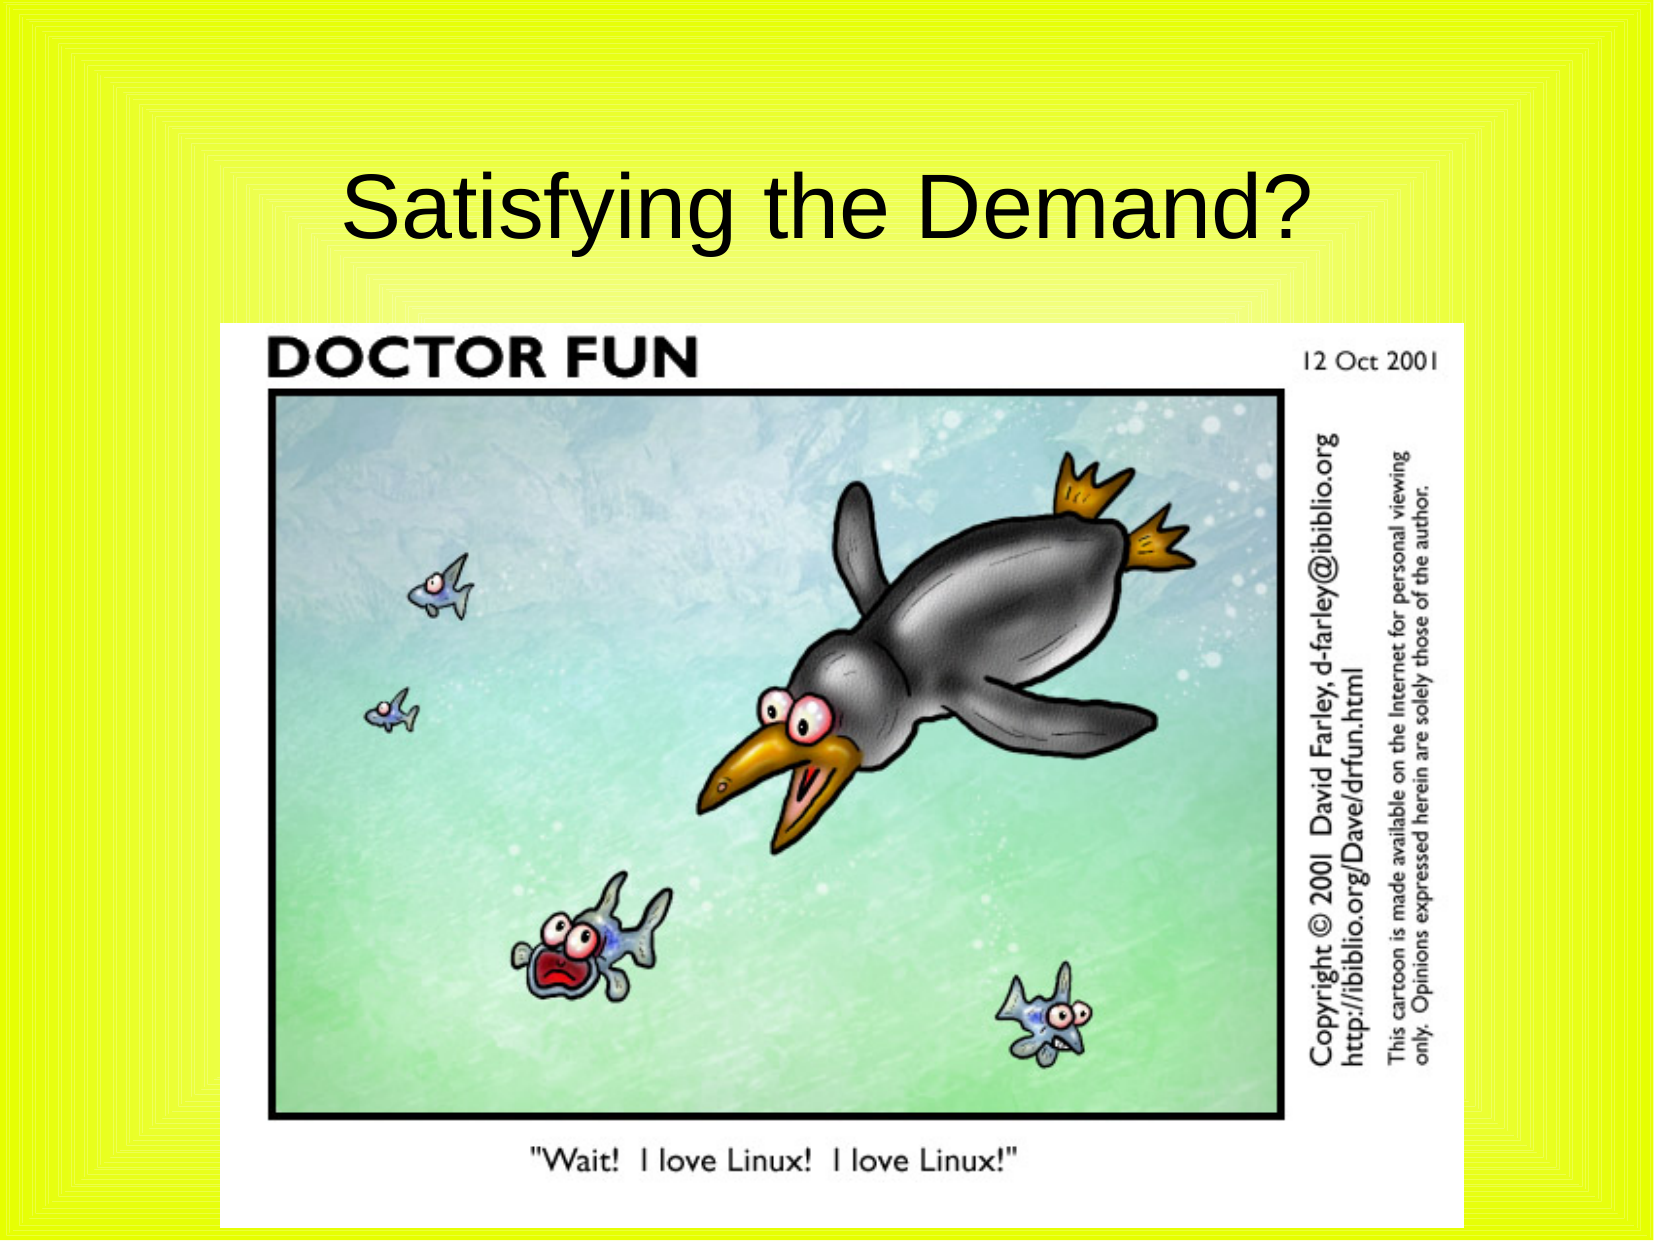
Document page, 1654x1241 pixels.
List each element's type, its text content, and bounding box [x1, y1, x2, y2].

picture [220, 323, 1464, 1228]
title Satisfying the Demand? [121, 102, 1534, 310]
